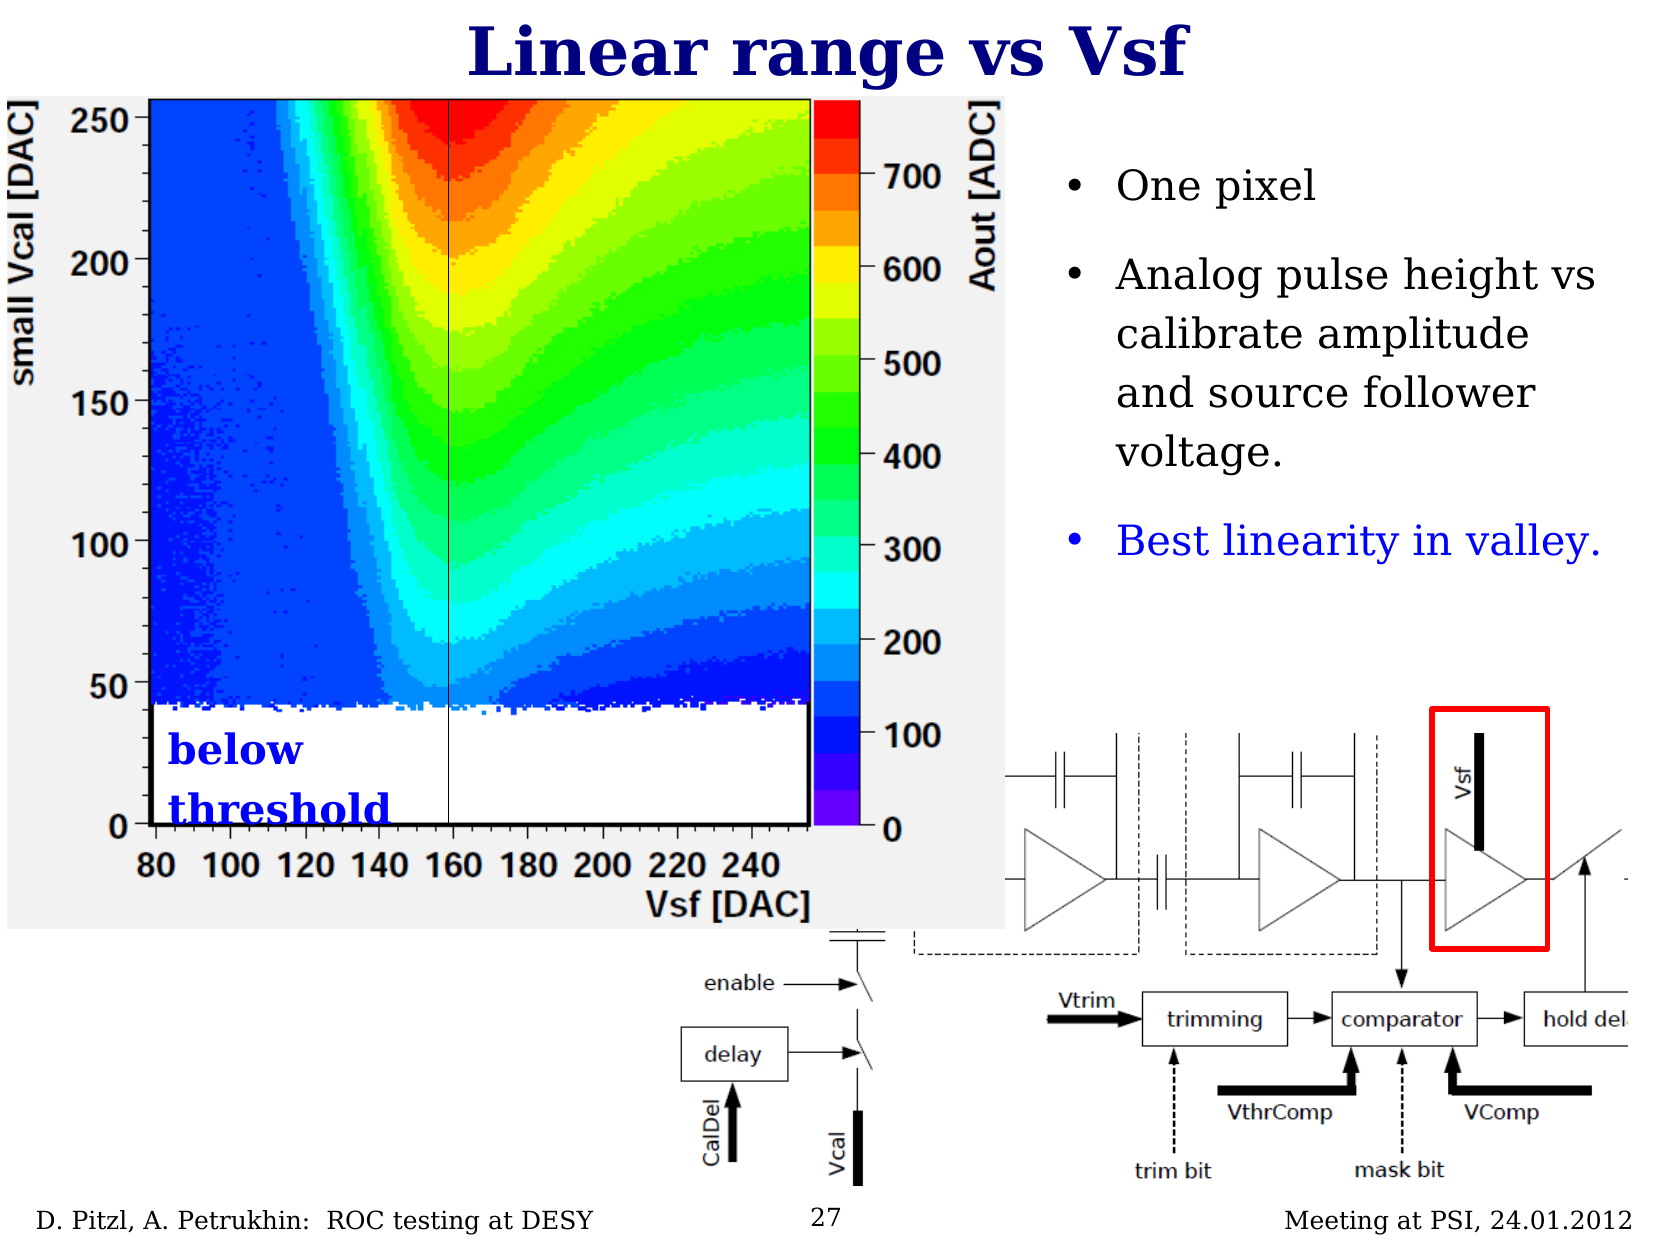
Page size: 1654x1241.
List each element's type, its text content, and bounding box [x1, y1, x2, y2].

text_box below threshold [167, 714, 393, 824]
picture [7, 96, 1628, 1186]
list One pixel Analog pulse height vs calibrate amplitude and source follower voltage. Best linearity in valley. [1062, 151, 1608, 634]
picture [1435, 733, 1545, 946]
title Linear range vs Vsf [121, 12, 1534, 92]
